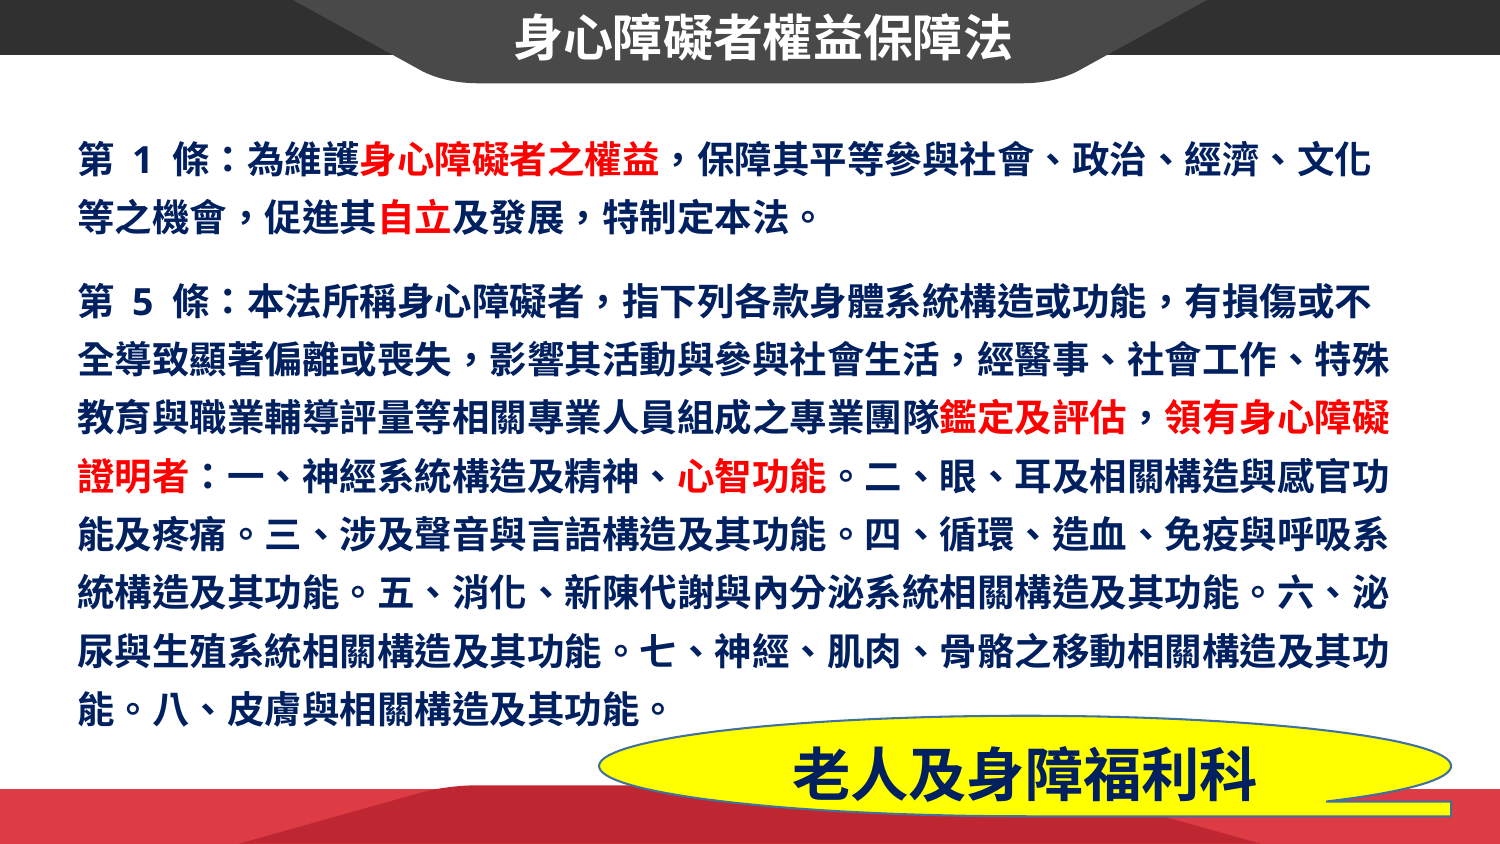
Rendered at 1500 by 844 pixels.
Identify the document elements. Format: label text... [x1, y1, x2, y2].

list 第 1 條：為維護身心障礙者之權益，保障其平等參與社會、政治、經濟、文化等之機會，促進其自立及發展，特制定本法。 第 5 條：本法所稱身心障礙者，指下列各款身體系統構造或功能，有損傷或不全導致顯著偏離或喪失，影響其活動與參與社會生活，經醫事、社會工作、特殊教育與職業輔導評量等相關專業人員組成之專業團隊鑑定及評估，領有身心障礙證明者：一、神經系統構造及精神、心智功能。二、眼、耳及相關構造與感官功能及疼痛。三、涉及聲音與言語構造及其功能。四、循環、造血、免疫與呼吸系統構造及其功能。五、消化、新陳代謝與內分泌系統相關構造及其功能。六、泌尿與生殖系統相關構造及其功能。七、神經、肌肉、骨骼之移動相關構造及其功能。八、皮膚與相關構造及其功能。 [62, 115, 1422, 786]
text_box 老人及身障福利科 [599, 715, 1452, 817]
text_box [0, 0, 1500, 84]
text_box 身心障礙者權益保障法 [474, 0, 1026, 75]
text_box [0, 786, 1500, 844]
